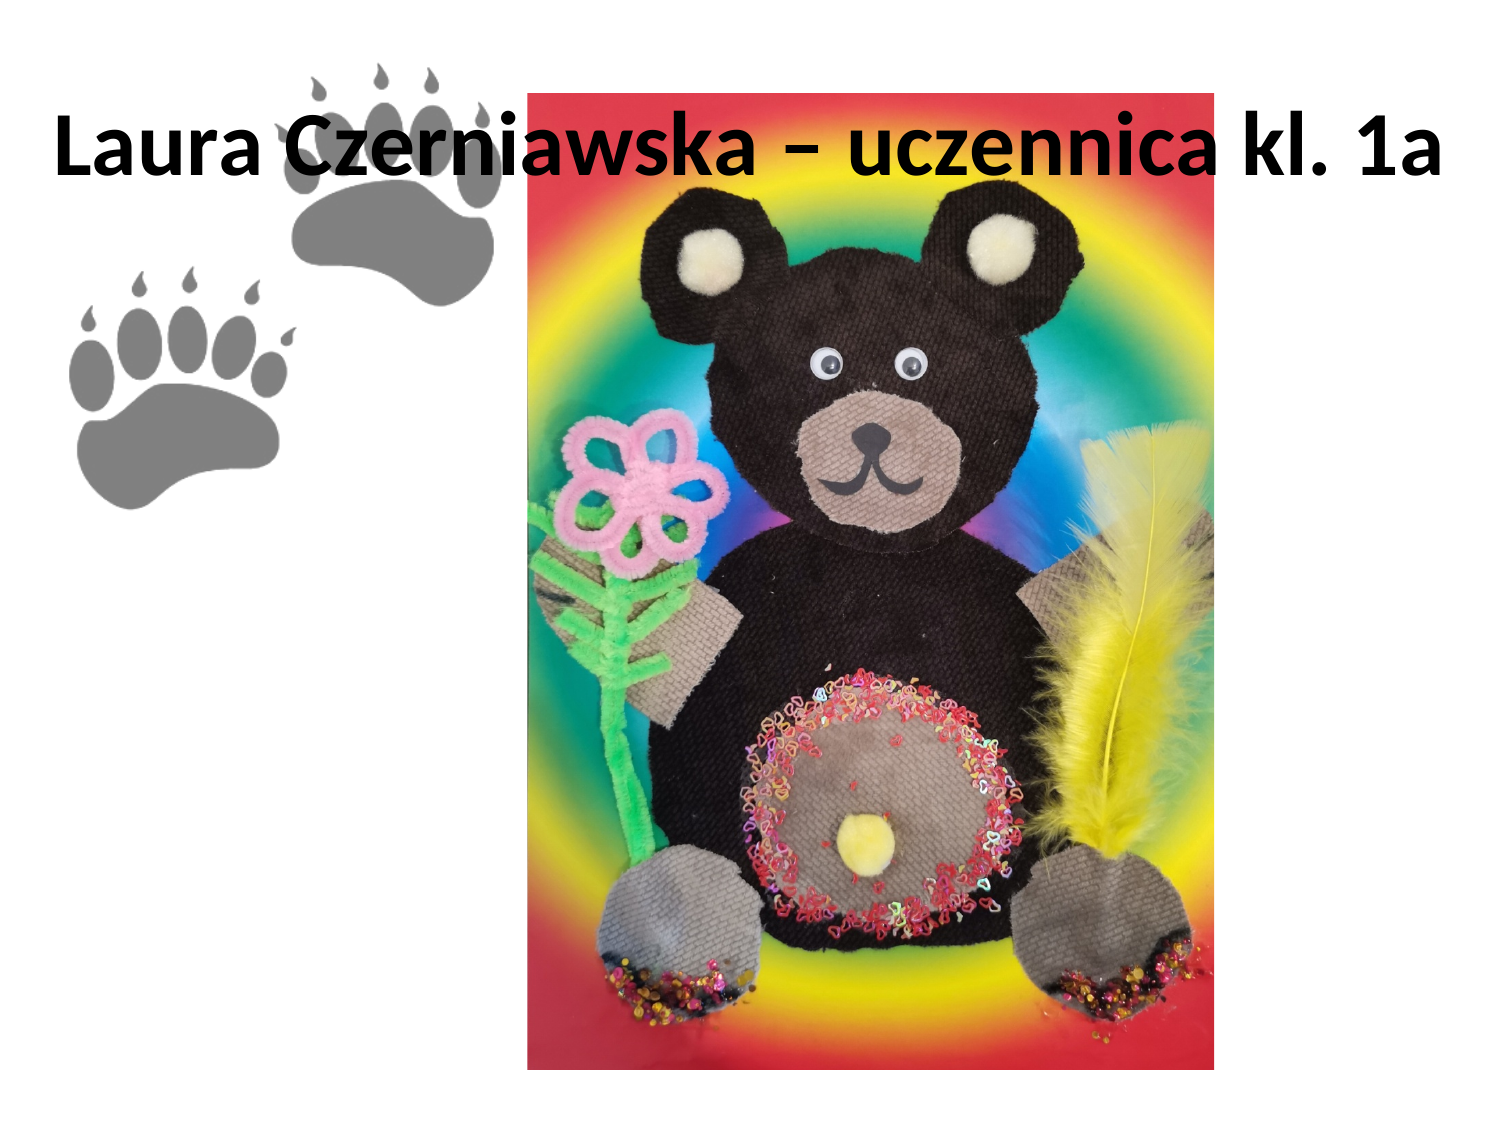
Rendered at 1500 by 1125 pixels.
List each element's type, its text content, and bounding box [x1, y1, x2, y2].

picture [527, 233, 1215, 1070]
title Laura Czerniawska – uczennica kl. 1a [0, 45, 1500, 233]
picture [58, 233, 516, 521]
